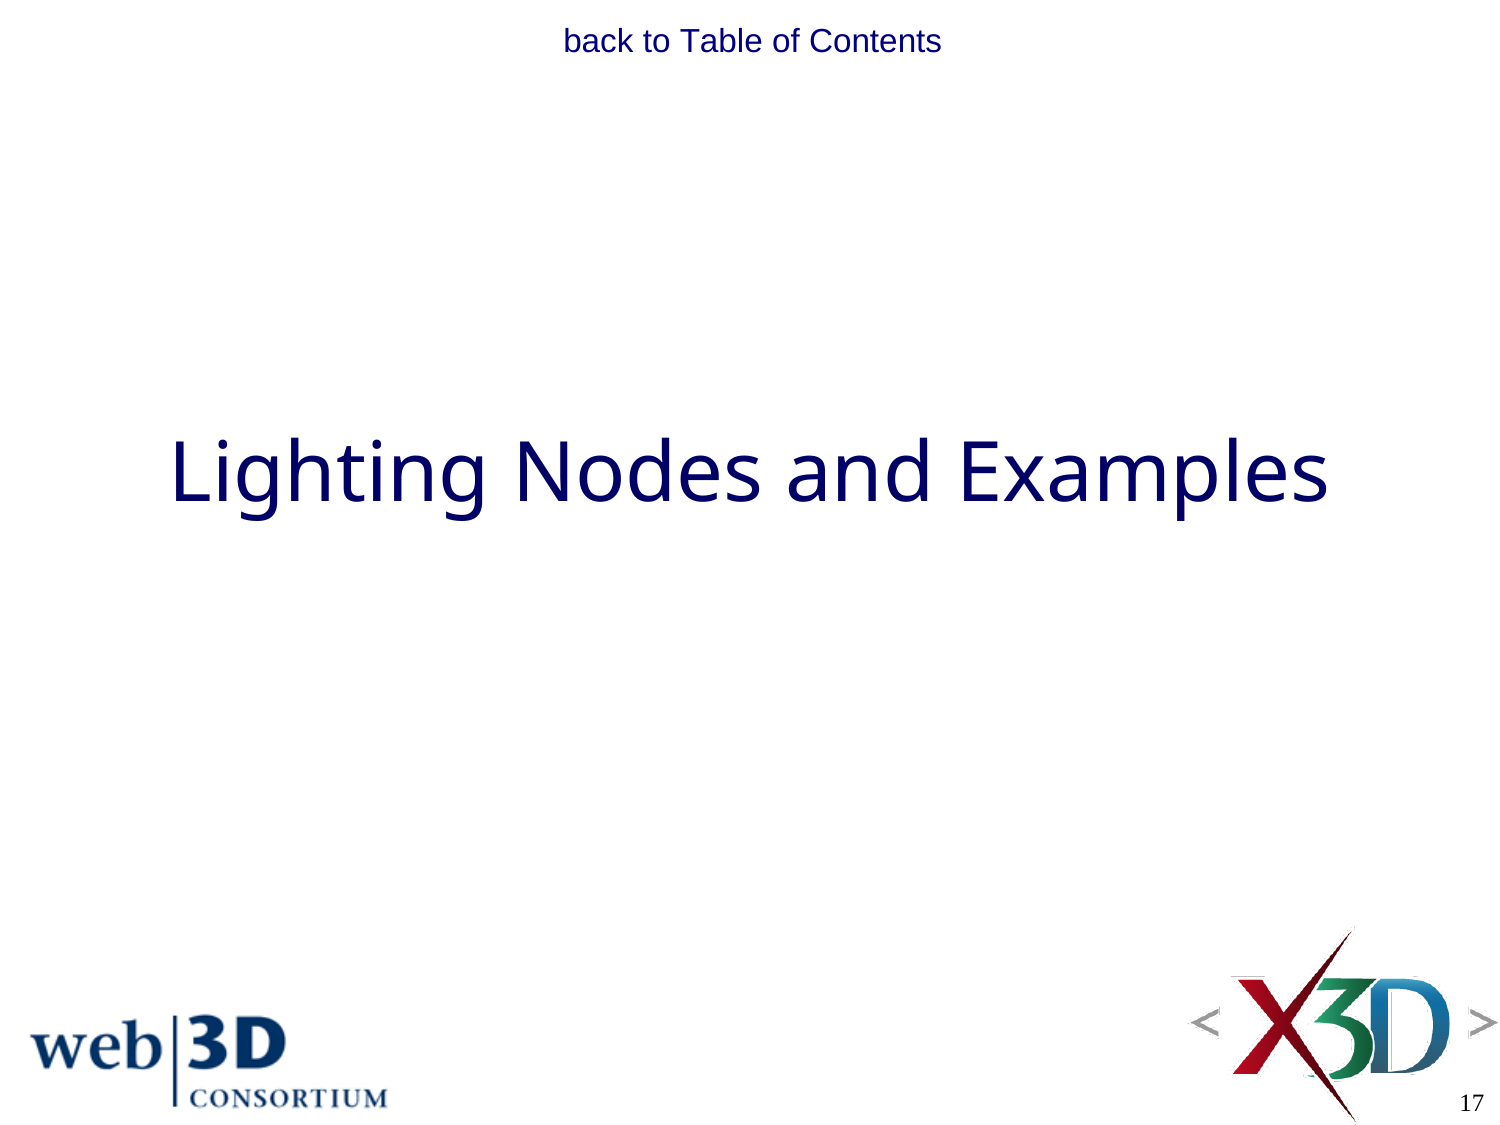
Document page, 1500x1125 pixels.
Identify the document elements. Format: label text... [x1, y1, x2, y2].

picture [12, 998, 413, 1118]
title Lighting Nodes and Examples [112, 374, 1388, 563]
text_box back to Table of Contents [548, 14, 958, 68]
picture [1187, 926, 1500, 1125]
